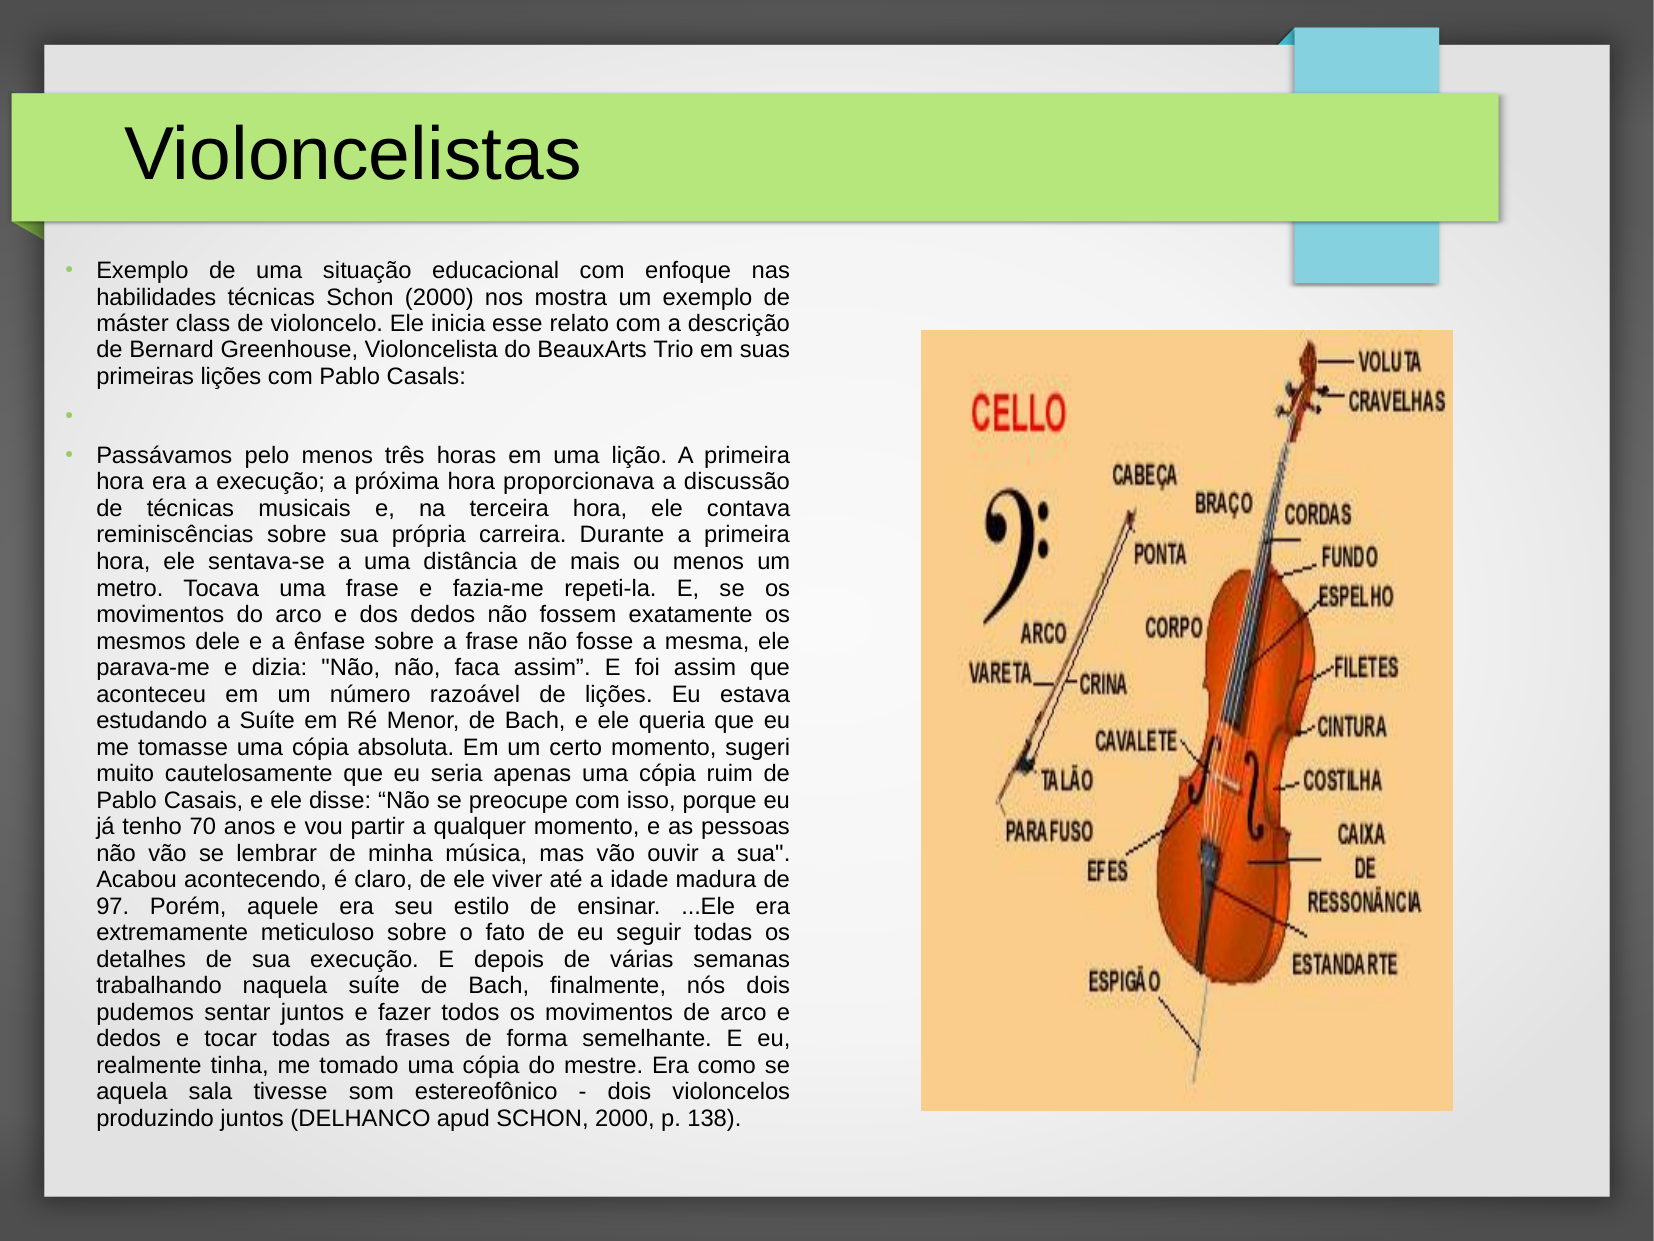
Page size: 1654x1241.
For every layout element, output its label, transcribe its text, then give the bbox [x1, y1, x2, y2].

list Exemplo de uma situação educacional com enfoque nas habilidades técnicas Schon (2000) nos mostra um exemplo de máster class de violoncelo. Ele inicia esse relato com a descrição de Bernard Greenhouse, Violoncelista do BeauxArts Trio em suas primeiras lições com Pablo Casals: Passávamos pelo menos três horas em uma lição. A primeira hora era a execução; a próxima hora proporcionava a discussão de técnicas musicais e, na terceira hora, ele contava reminiscências sobre sua própria carreira. Durante a primeira hora, ele sentava-se a uma distância de mais ou menos um metro. Tocava uma frase e fazia-me repeti-la. E, se os movimentos do arco e dos dedos não fossem exatamente os mesmos dele e a ênfase sobre a frase não fosse a mesma, ele parava-me e dizia: "Não, não, faca assim”. E foi assim que aconteceu em um número razoável de lições. Eu estava estudando a Suíte em Ré Menor, de Bach, e ele queria que eu me tomasse uma cópia absoluta. Em um certo momento, sugeri muito cautelosamente que eu seria apenas uma cópia ruim de Pablo Casais, e ele disse: “Não se preocupe com isso, porque eu já tenho 70 anos e vou partir a qualquer momento, e as pessoas não vão se lembrar de minha música, mas vão ouvir a sua". Acabou acontecendo, é claro, de ele viver até a idade madura de 97. Porém, aquele era seu estilo de ensinar. ...Ele era extremamente meticuloso sobre o fato de eu seguir todas os detalhes de sua execução. E depois de várias semanas trabalhando naquela suíte de Bach, finalmente, nós dois pudemos sentar juntos e fazer todos os movimentos de arco e dedos e tocar todas as frases de forma semelhante. E eu, realmente tinha, me tomado uma cópia do mestre. Era como se aquela sala tivesse som estereofônico - dois violoncelos produzindo juntos (DELHANCO apud SCHON, 2000, p. 138). [65, 256, 792, 1134]
title Violoncelistas [82, 94, 1264, 213]
picture [0, 0, 1654, 1241]
